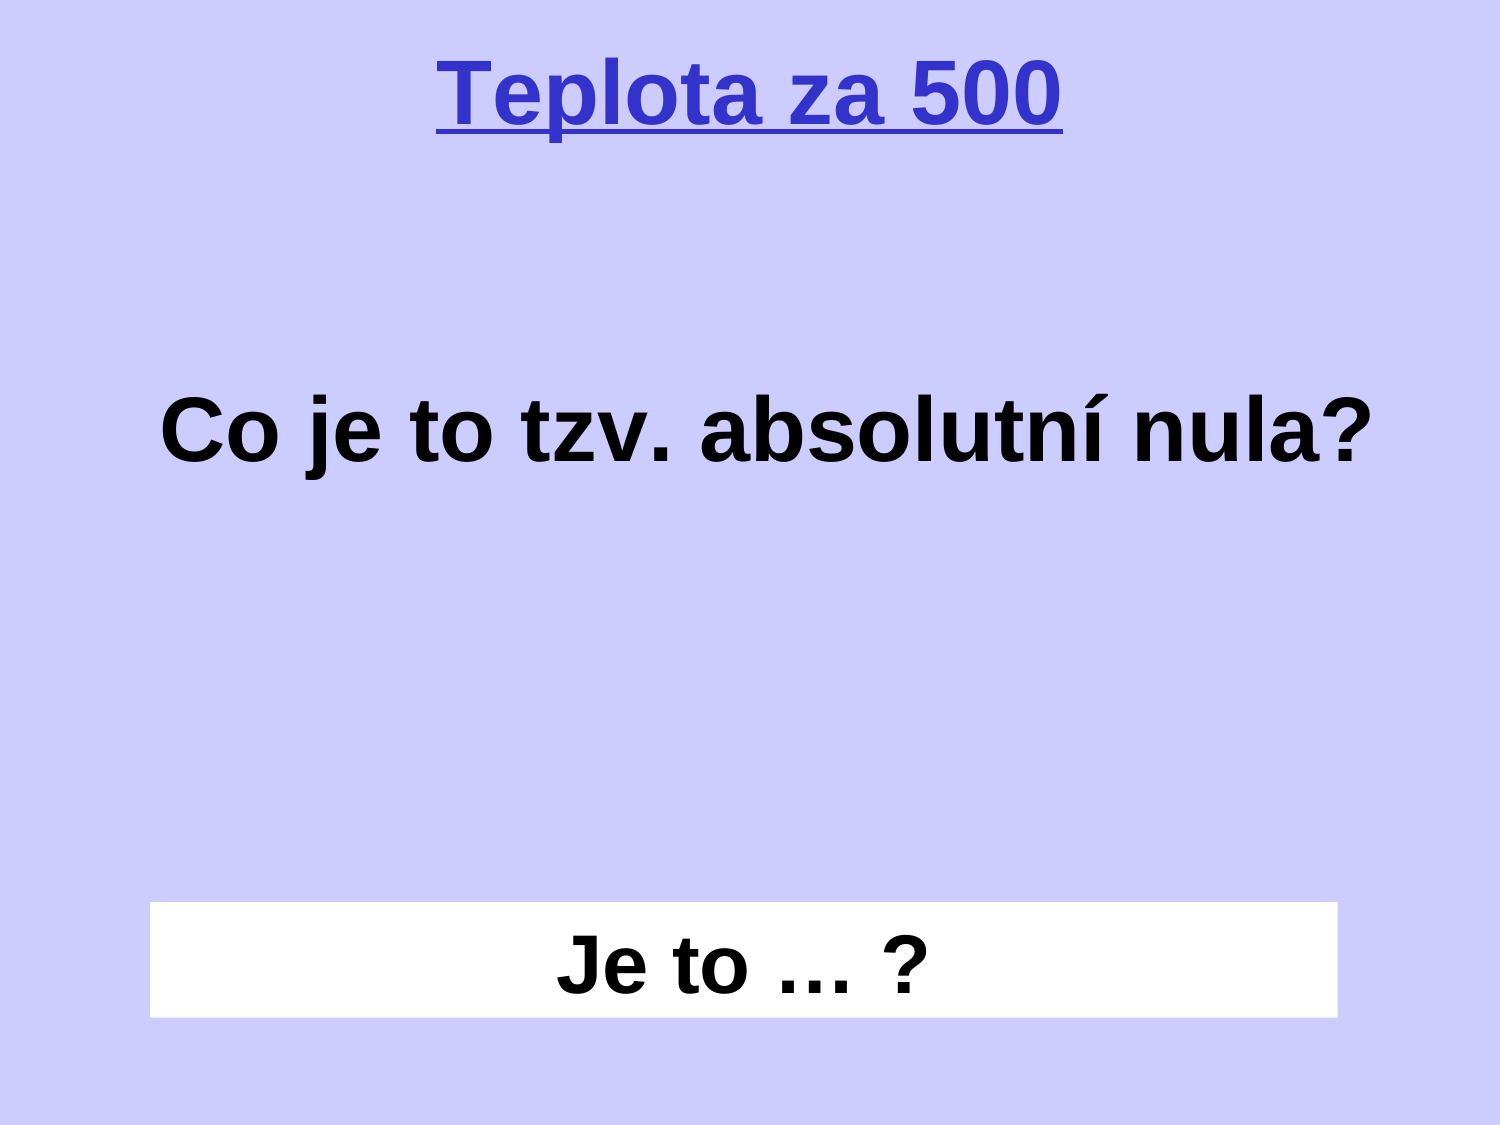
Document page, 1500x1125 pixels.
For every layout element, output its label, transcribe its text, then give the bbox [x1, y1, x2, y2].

text_box Teplota za 500 [0, 24, 1500, 151]
text_box Co je to tzv. absolutní nula? [112, 361, 1426, 488]
text_box Je to … ? [150, 902, 1338, 1018]
